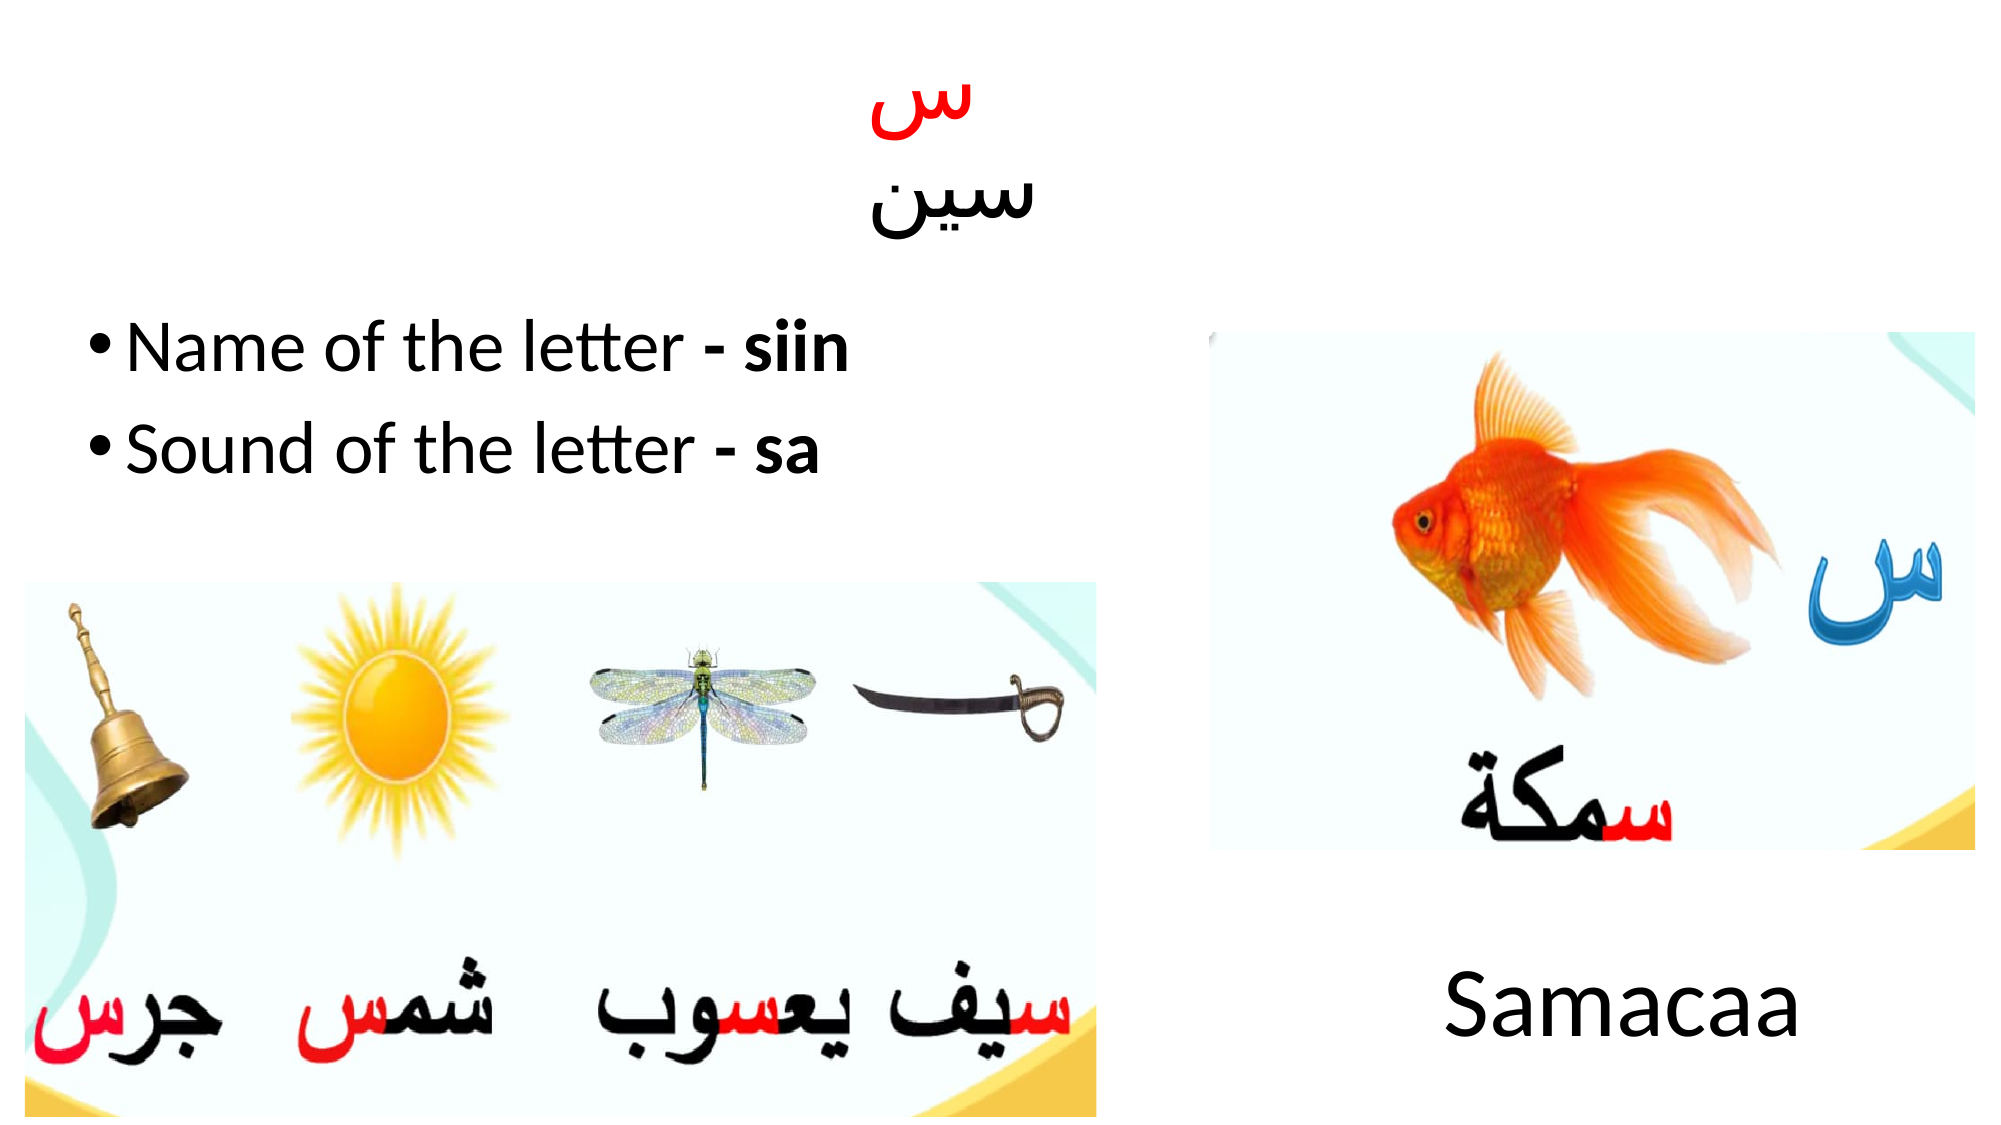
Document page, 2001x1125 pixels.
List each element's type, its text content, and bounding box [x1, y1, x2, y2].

title س سين [851, 29, 1210, 247]
text_box Samacaa [1428, 928, 2000, 1066]
list Name of the letter - siin Sound of the letter - sa [72, 299, 1798, 1014]
picture [1209, 332, 1976, 850]
picture [24, 582, 1097, 1117]
